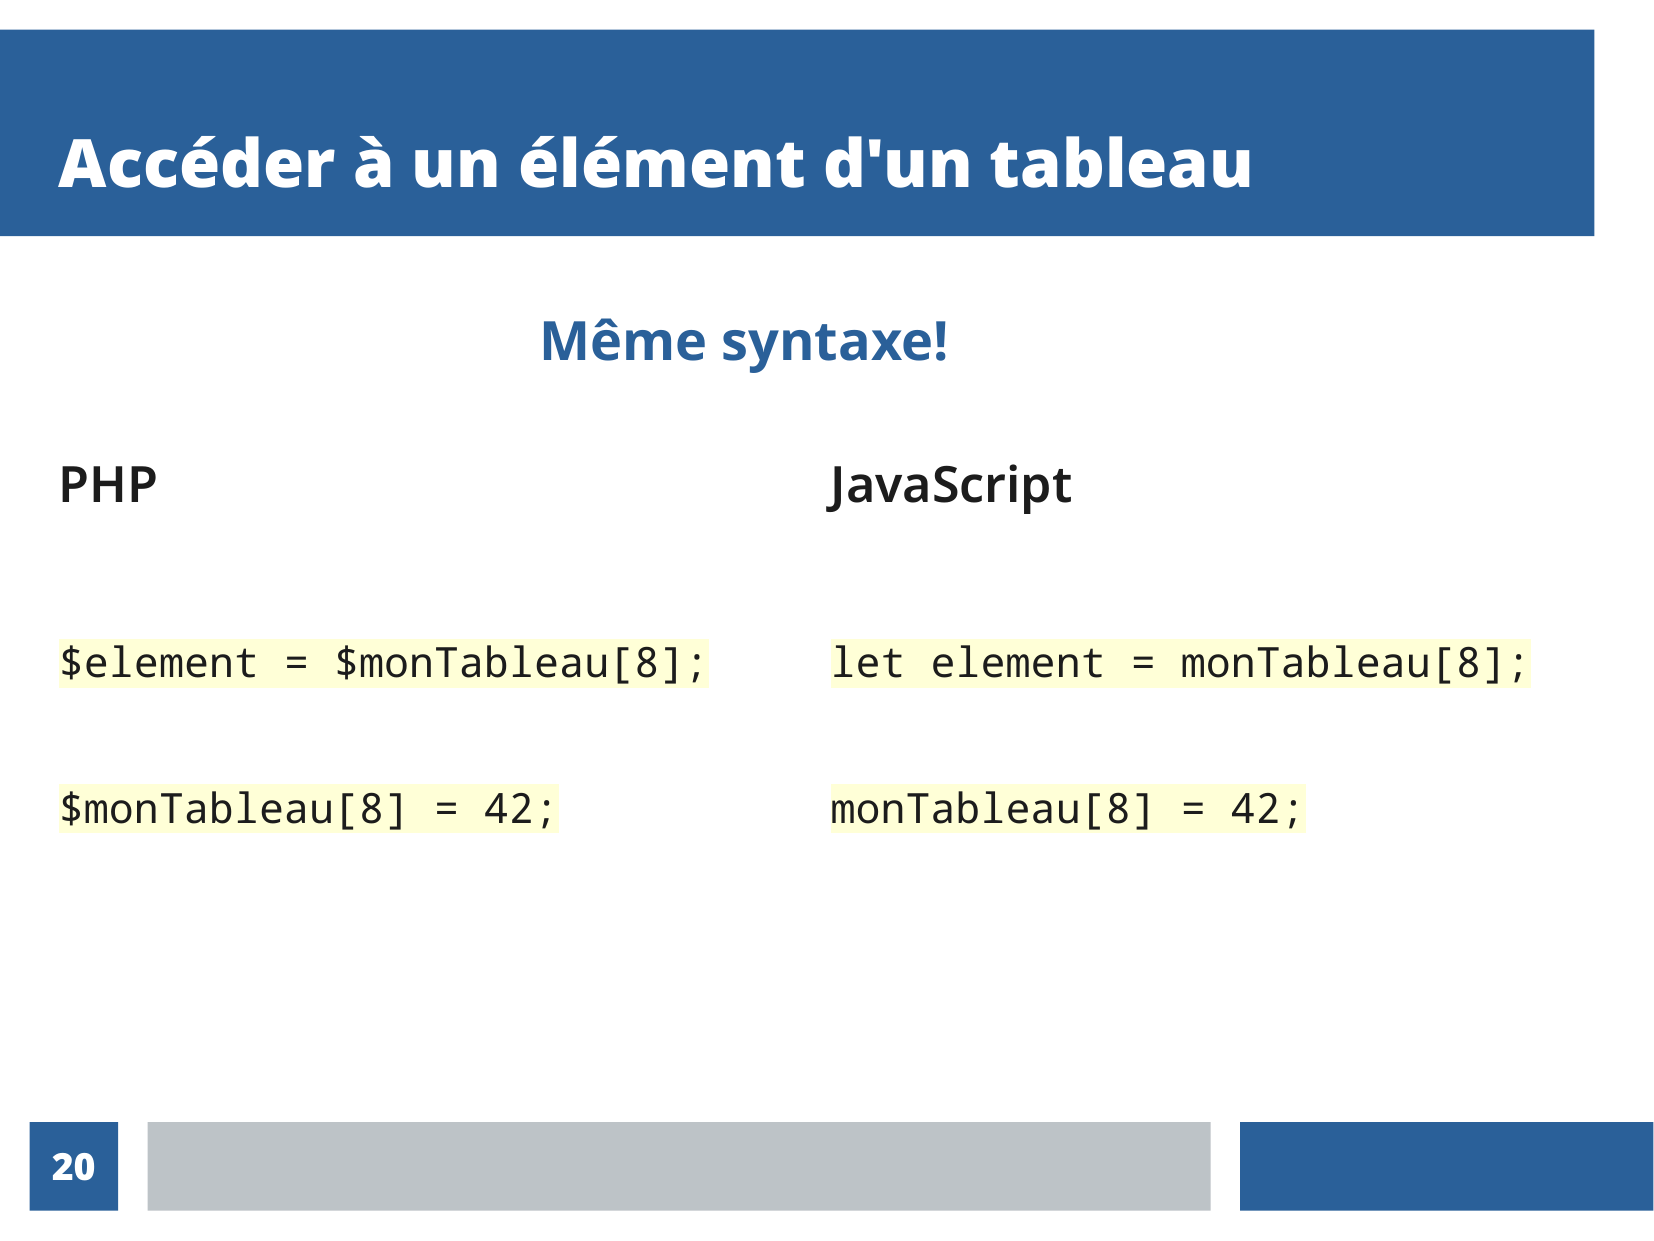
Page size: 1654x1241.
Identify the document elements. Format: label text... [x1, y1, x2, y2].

list JavaScript let element = monTableau[8]; monTableau[8] = 42; [830, 448, 1566, 1093]
title Accéder à un élément d'un tableau [59, 59, 1595, 207]
text_box Même syntaxe! [259, 295, 1229, 374]
list PHP $element = $monTableau[8]; $monTableau[8] = 42; [59, 448, 794, 1093]
